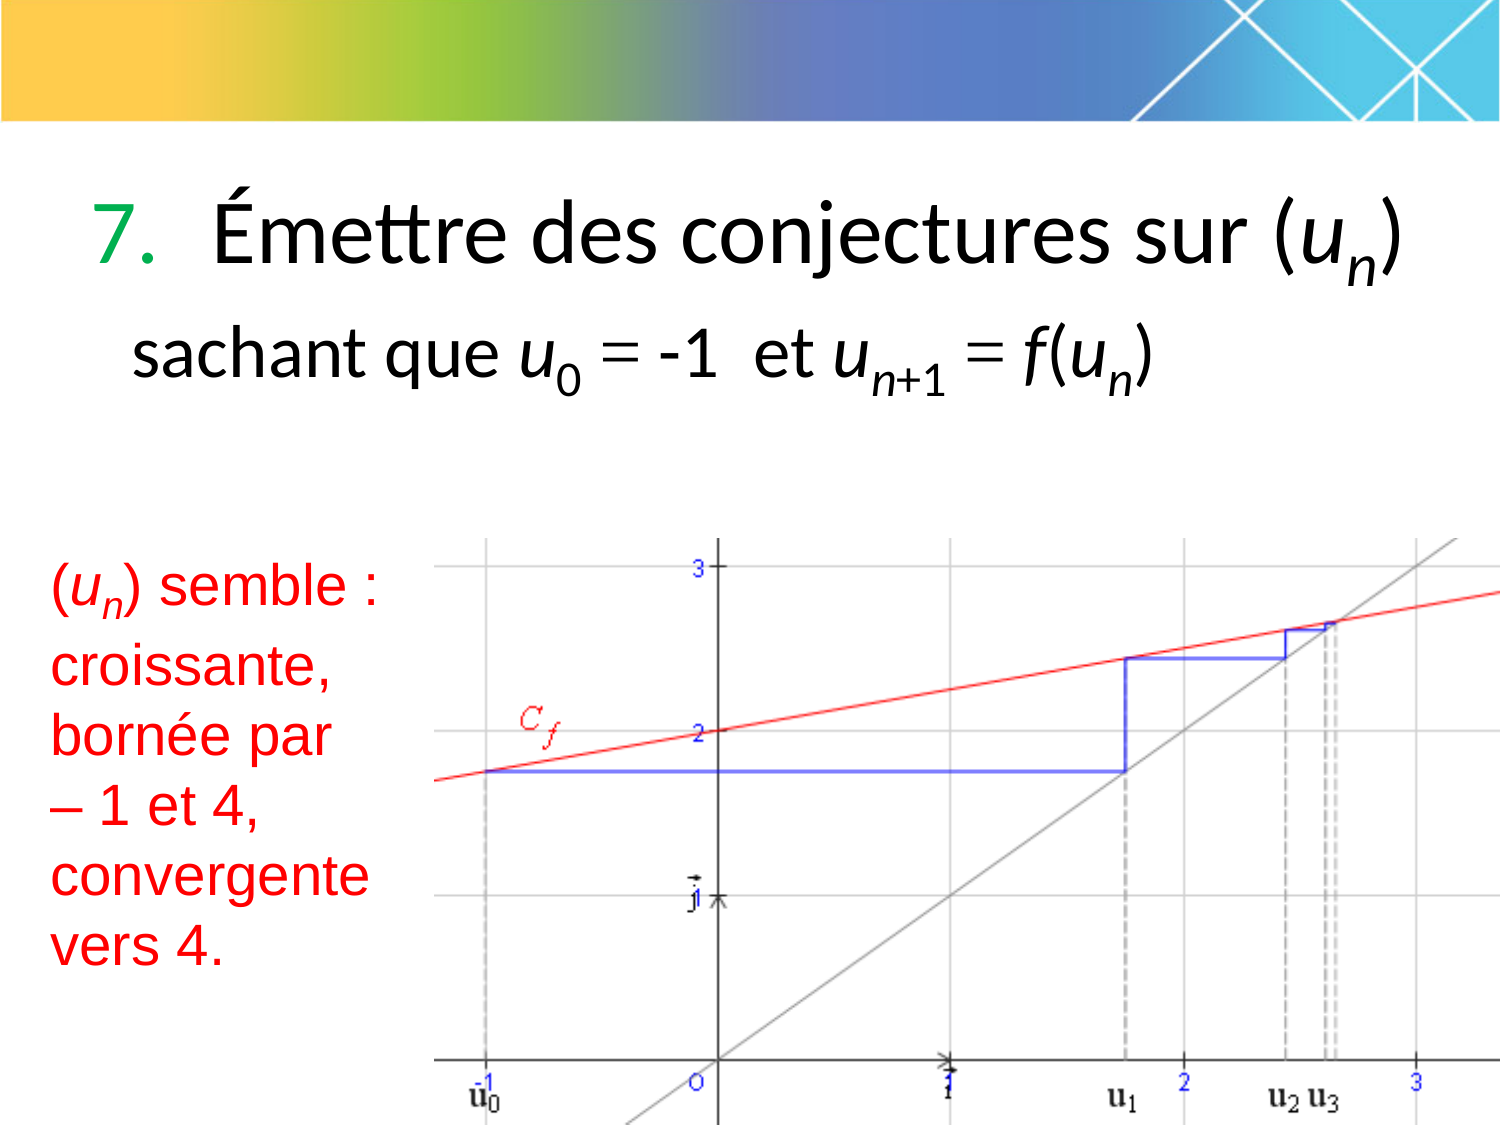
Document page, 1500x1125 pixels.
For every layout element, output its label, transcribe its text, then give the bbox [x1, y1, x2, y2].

text_box (un) semble : croissante, bornée par – 1 et 4, convergente vers 4. [35, 539, 434, 985]
text_box sachant que u0 = -1 et un+1 = f(un) [116, 295, 1329, 415]
title Émettre des conjectures sur (un) [75, 164, 1500, 305]
picture [0, 0, 1500, 123]
picture [434, 538, 1500, 1125]
